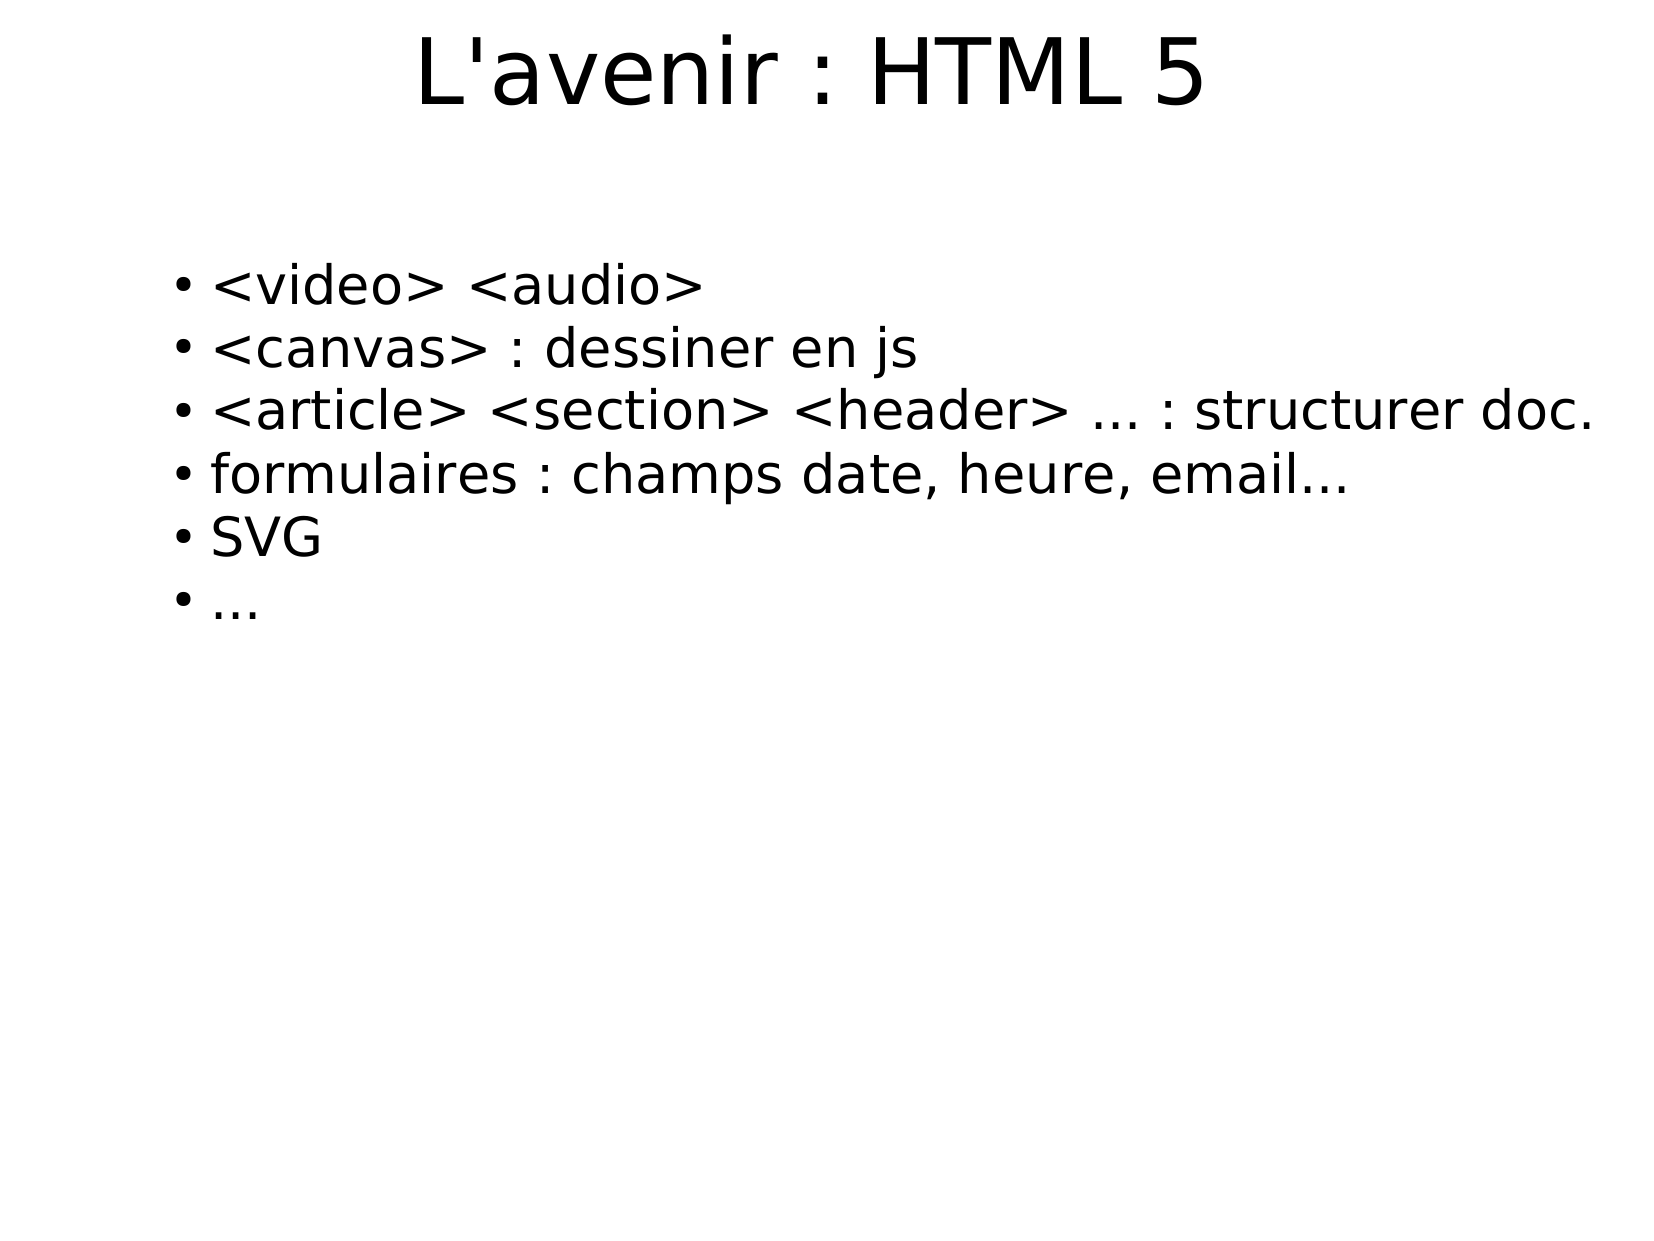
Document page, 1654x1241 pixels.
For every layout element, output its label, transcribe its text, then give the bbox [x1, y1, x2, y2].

title L'avenir : HTML 5 [0, 11, 1654, 134]
text_box <video> <audio> <canvas> : dessiner en js <article> <section> <header> ... : structurer doc. formulaires : champs date, heure, email... SVG ... [173, 253, 1458, 695]
